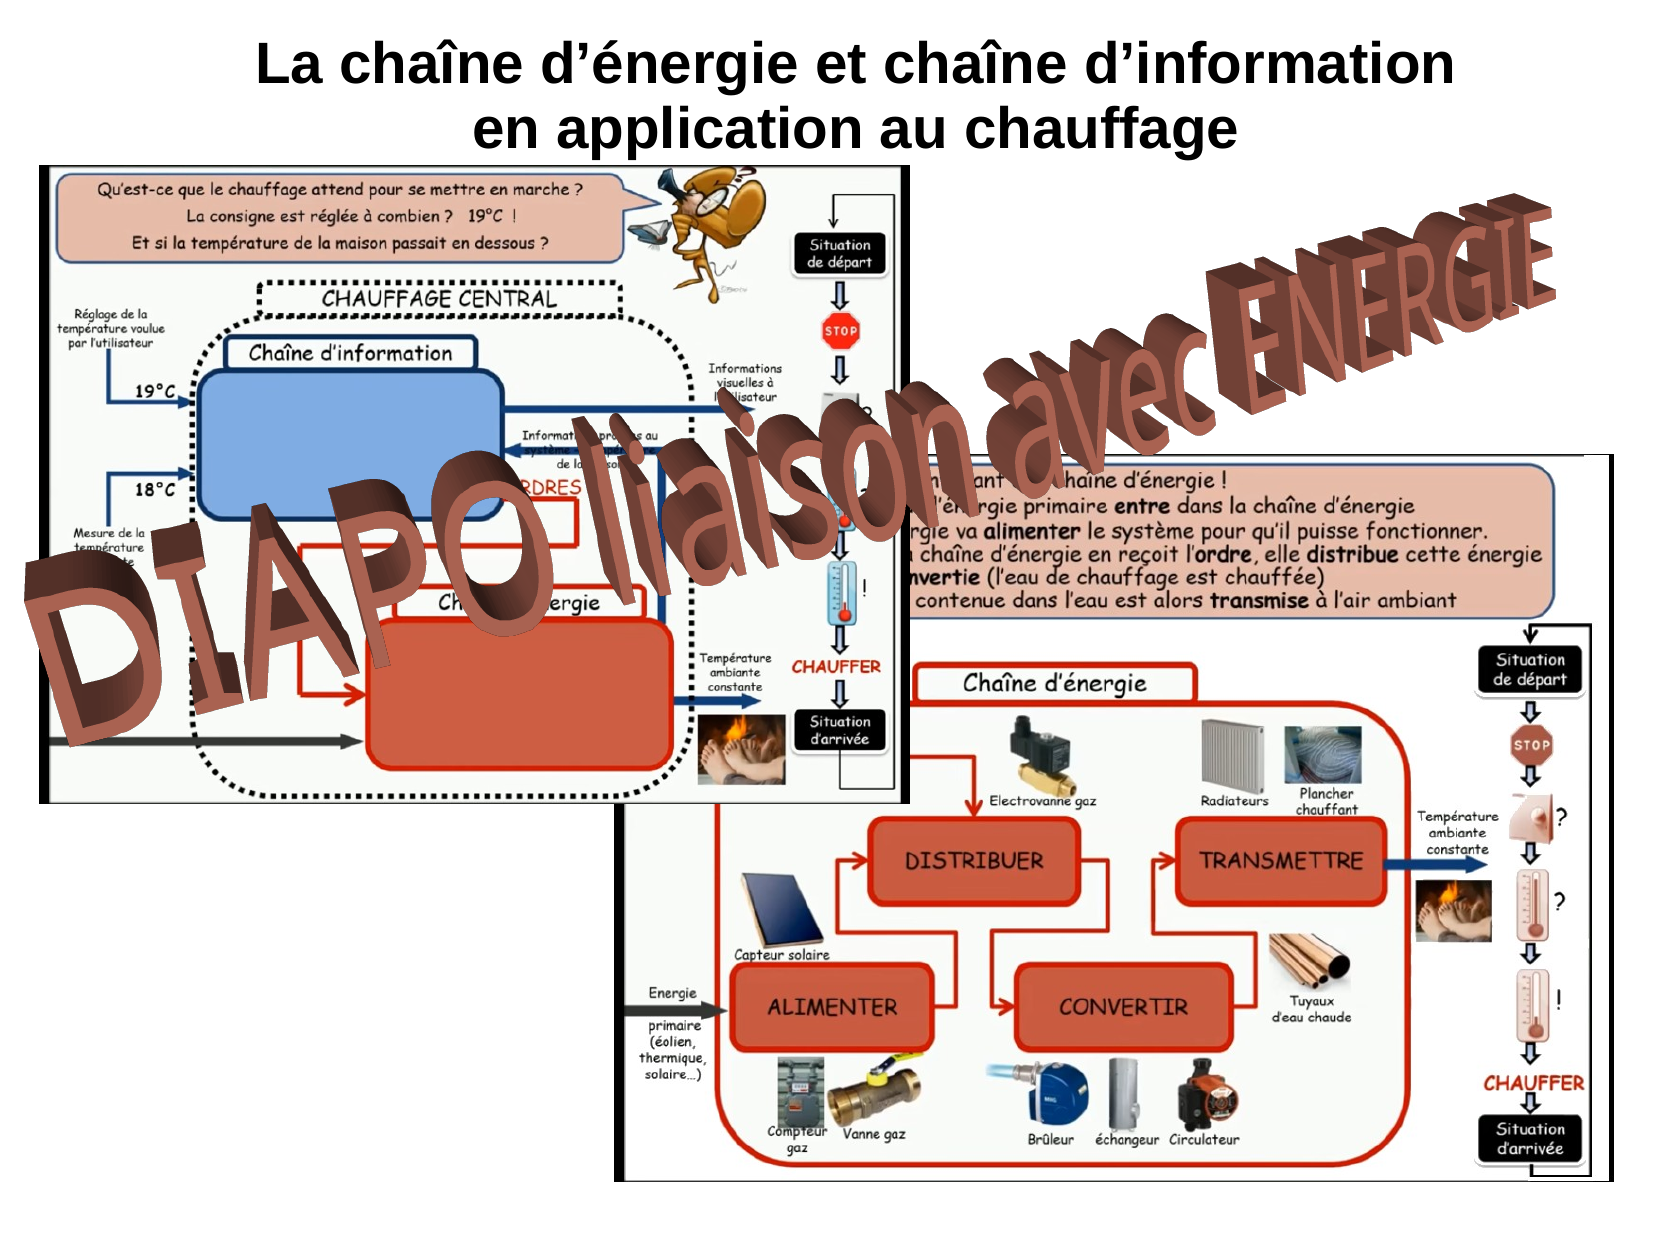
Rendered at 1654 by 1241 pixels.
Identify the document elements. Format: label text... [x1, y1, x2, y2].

picture [39, 165, 1614, 1182]
text_box La chaîne d’énergie et chaîne d’information en application au chauffage [165, 23, 1548, 169]
picture [854, 442, 869, 497]
picture [59, 605, 138, 684]
picture [760, 462, 802, 516]
